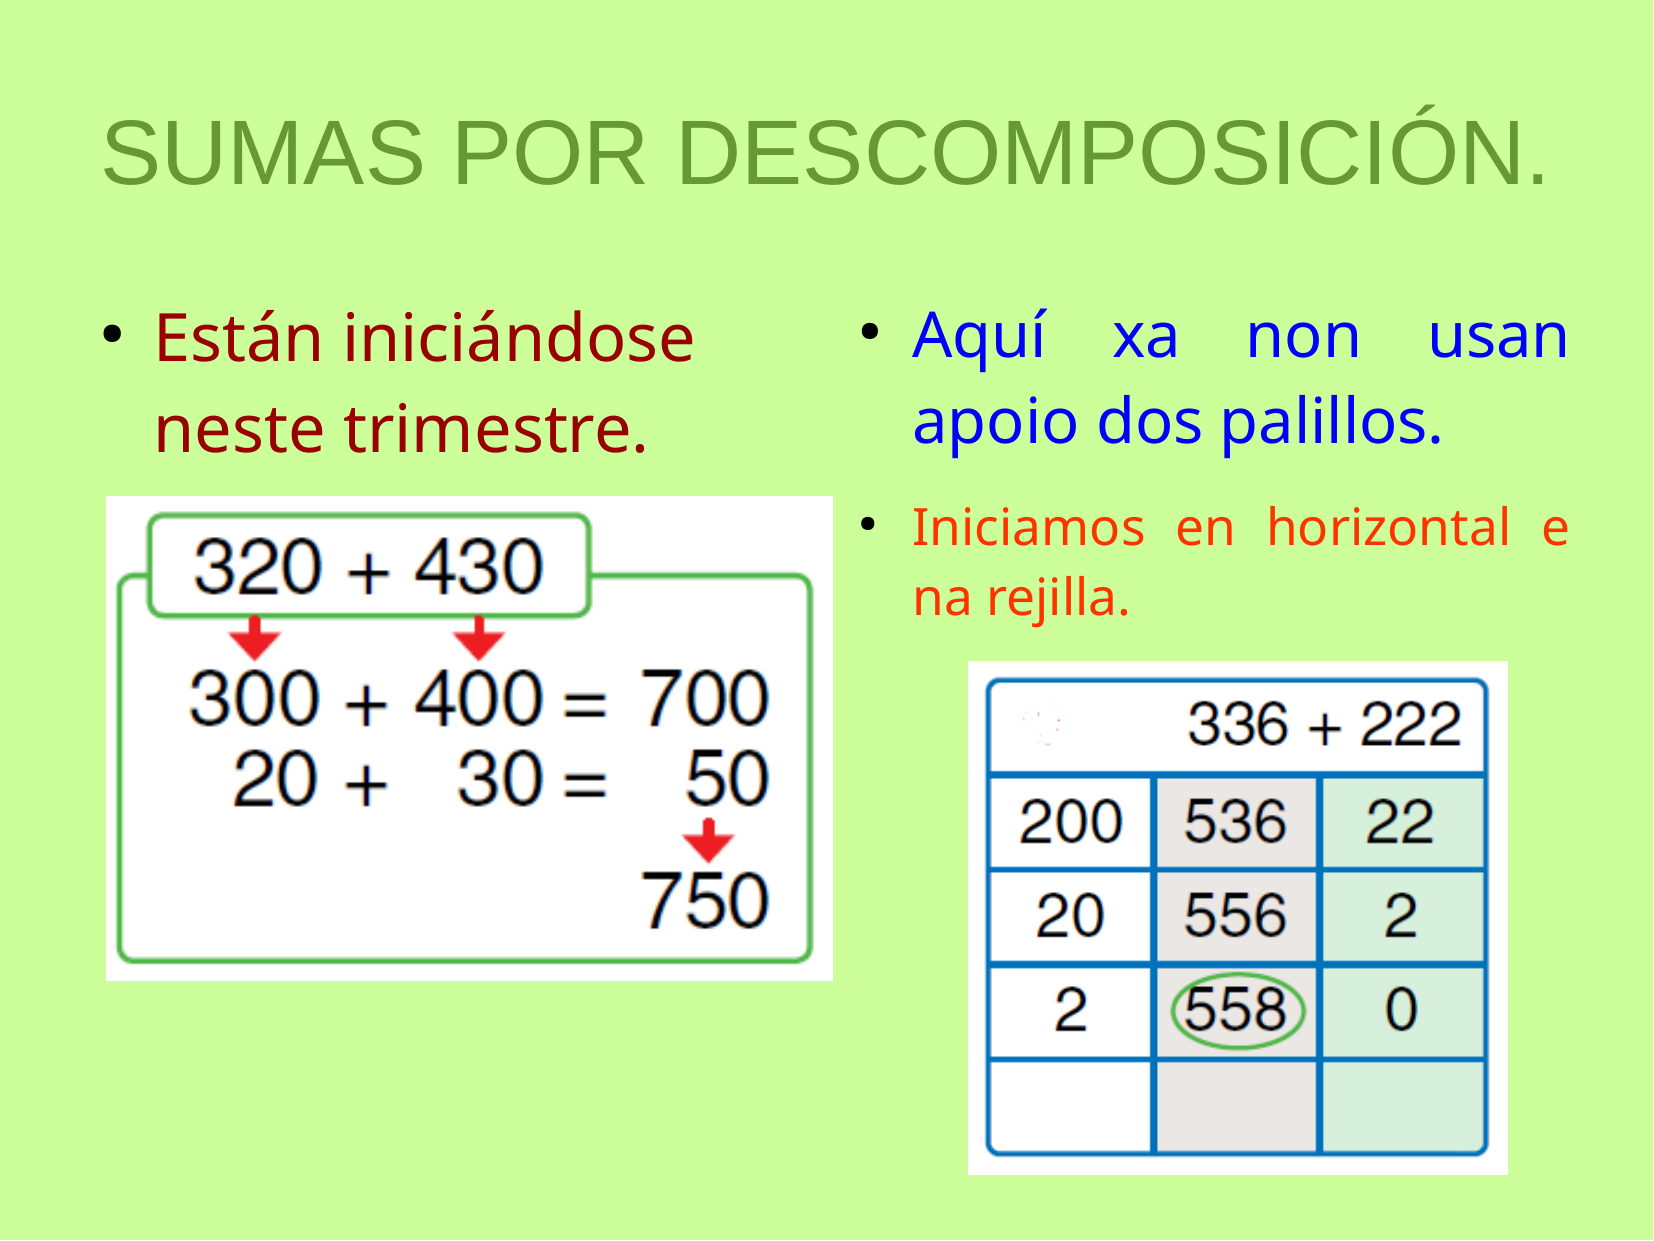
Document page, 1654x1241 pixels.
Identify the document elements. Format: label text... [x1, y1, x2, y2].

list Aquí xa non usan apoio dos palillos. Iniciamos en horizontal e na rejilla. [845, 290, 1572, 634]
picture [106, 496, 833, 981]
title SUMAS POR DESCOMPOSICIÓN. [82, 49, 1571, 257]
picture [968, 661, 1508, 1175]
list Están iniciándose neste trimestre. [82, 290, 809, 634]
